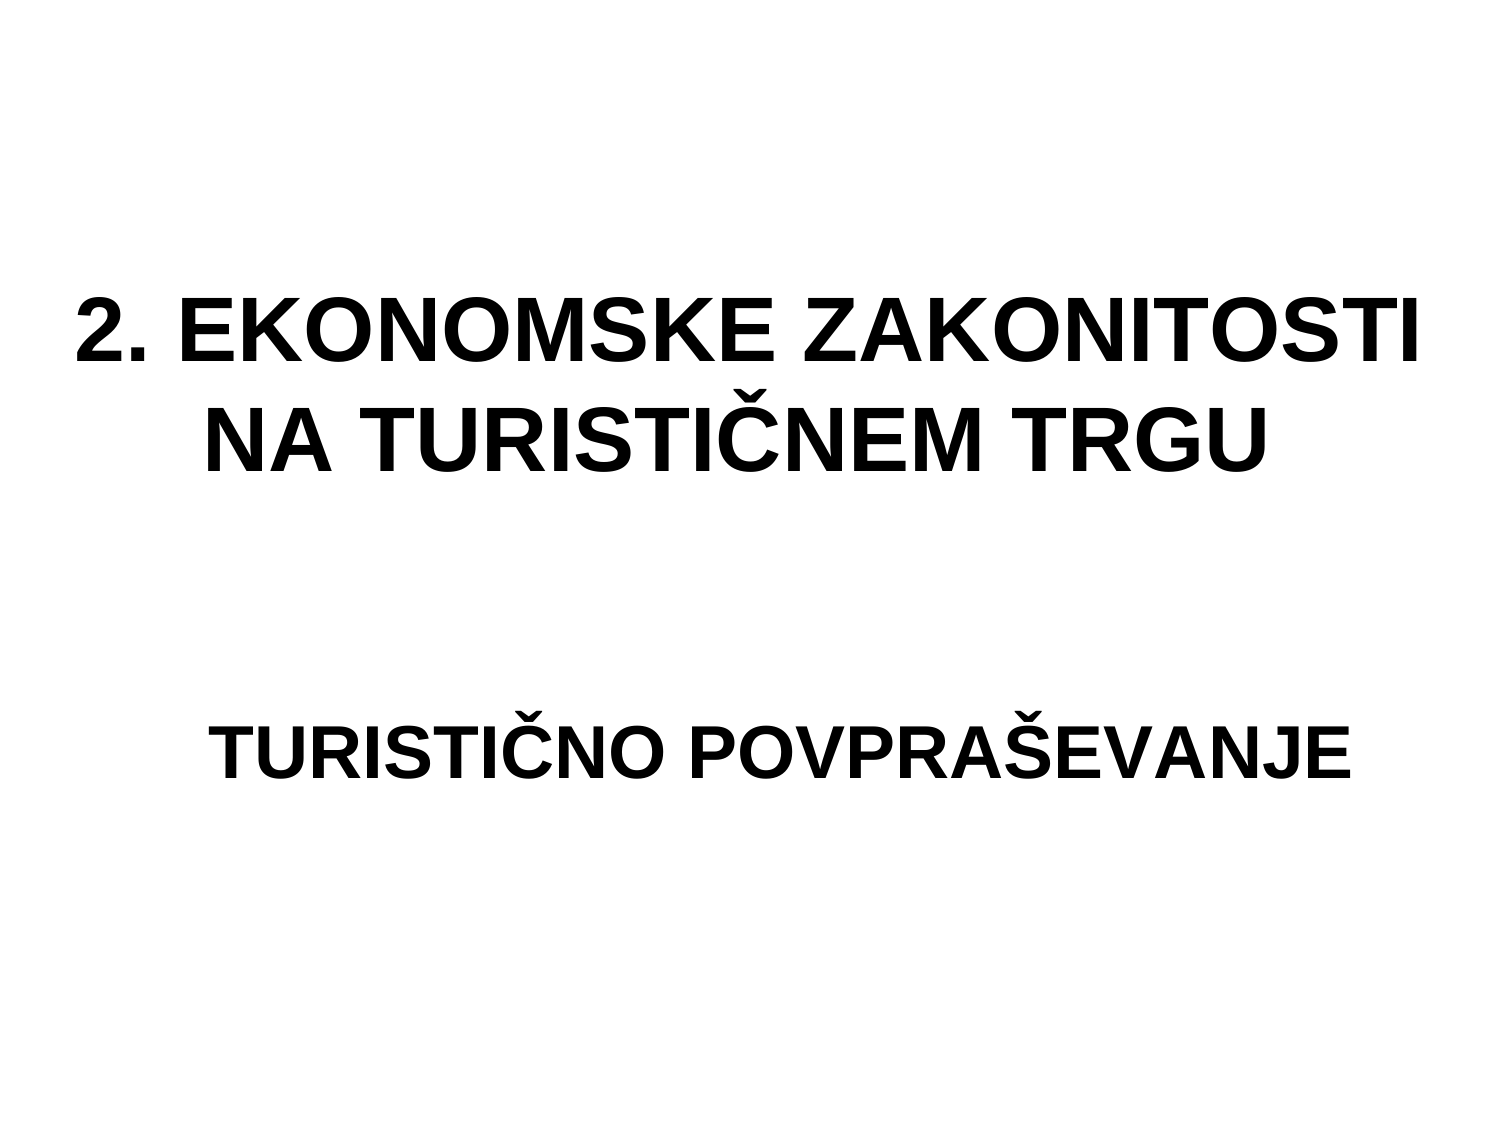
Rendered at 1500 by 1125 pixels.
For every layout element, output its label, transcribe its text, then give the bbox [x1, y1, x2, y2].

title 2. EKONOMSKE ZAKONITOSTI NA TURISTIČNEM TRGU [41, 196, 1459, 563]
subtitle TURISTIČNO POVPRAŠEVANJE [171, 704, 1412, 925]
